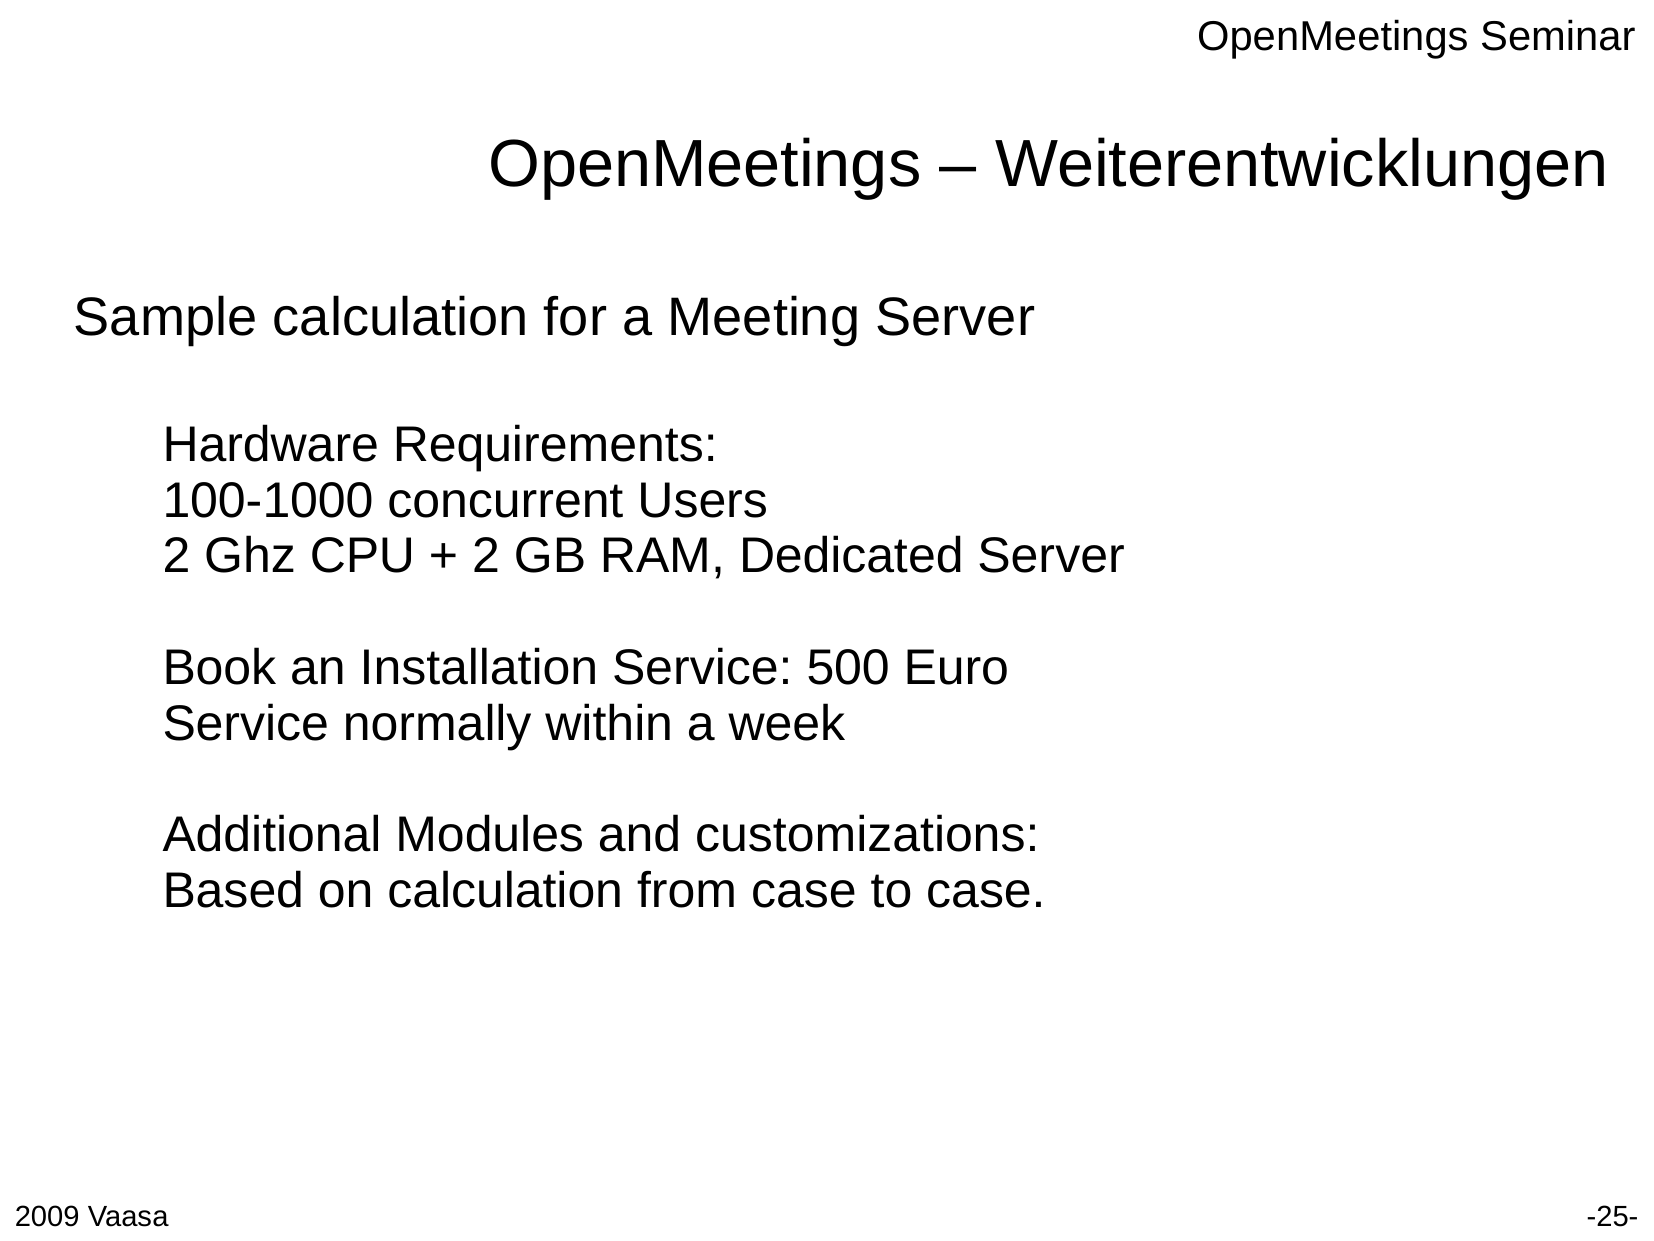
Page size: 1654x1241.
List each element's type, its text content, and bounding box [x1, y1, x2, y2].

text_box OpenMeetings – Weiterentwicklungen [295, 118, 1625, 208]
text_box Sample calculation for a Meeting Server [59, 278, 1359, 355]
text_box -25- [1181, 1192, 1654, 1241]
text_box 2009 Vaasa [0, 1192, 473, 1241]
title OpenMeetings Seminar [915, 5, 1636, 65]
text_box Hardware Requirements: 100-1000 concurrent Users 2 Ghz CPU + 2 GB RAM, Dedicated Server Book an Installation Service: 500 Euro Service normally within a week Additional Modules and customizations: Based on calculation from case to case. [147, 408, 1359, 926]
